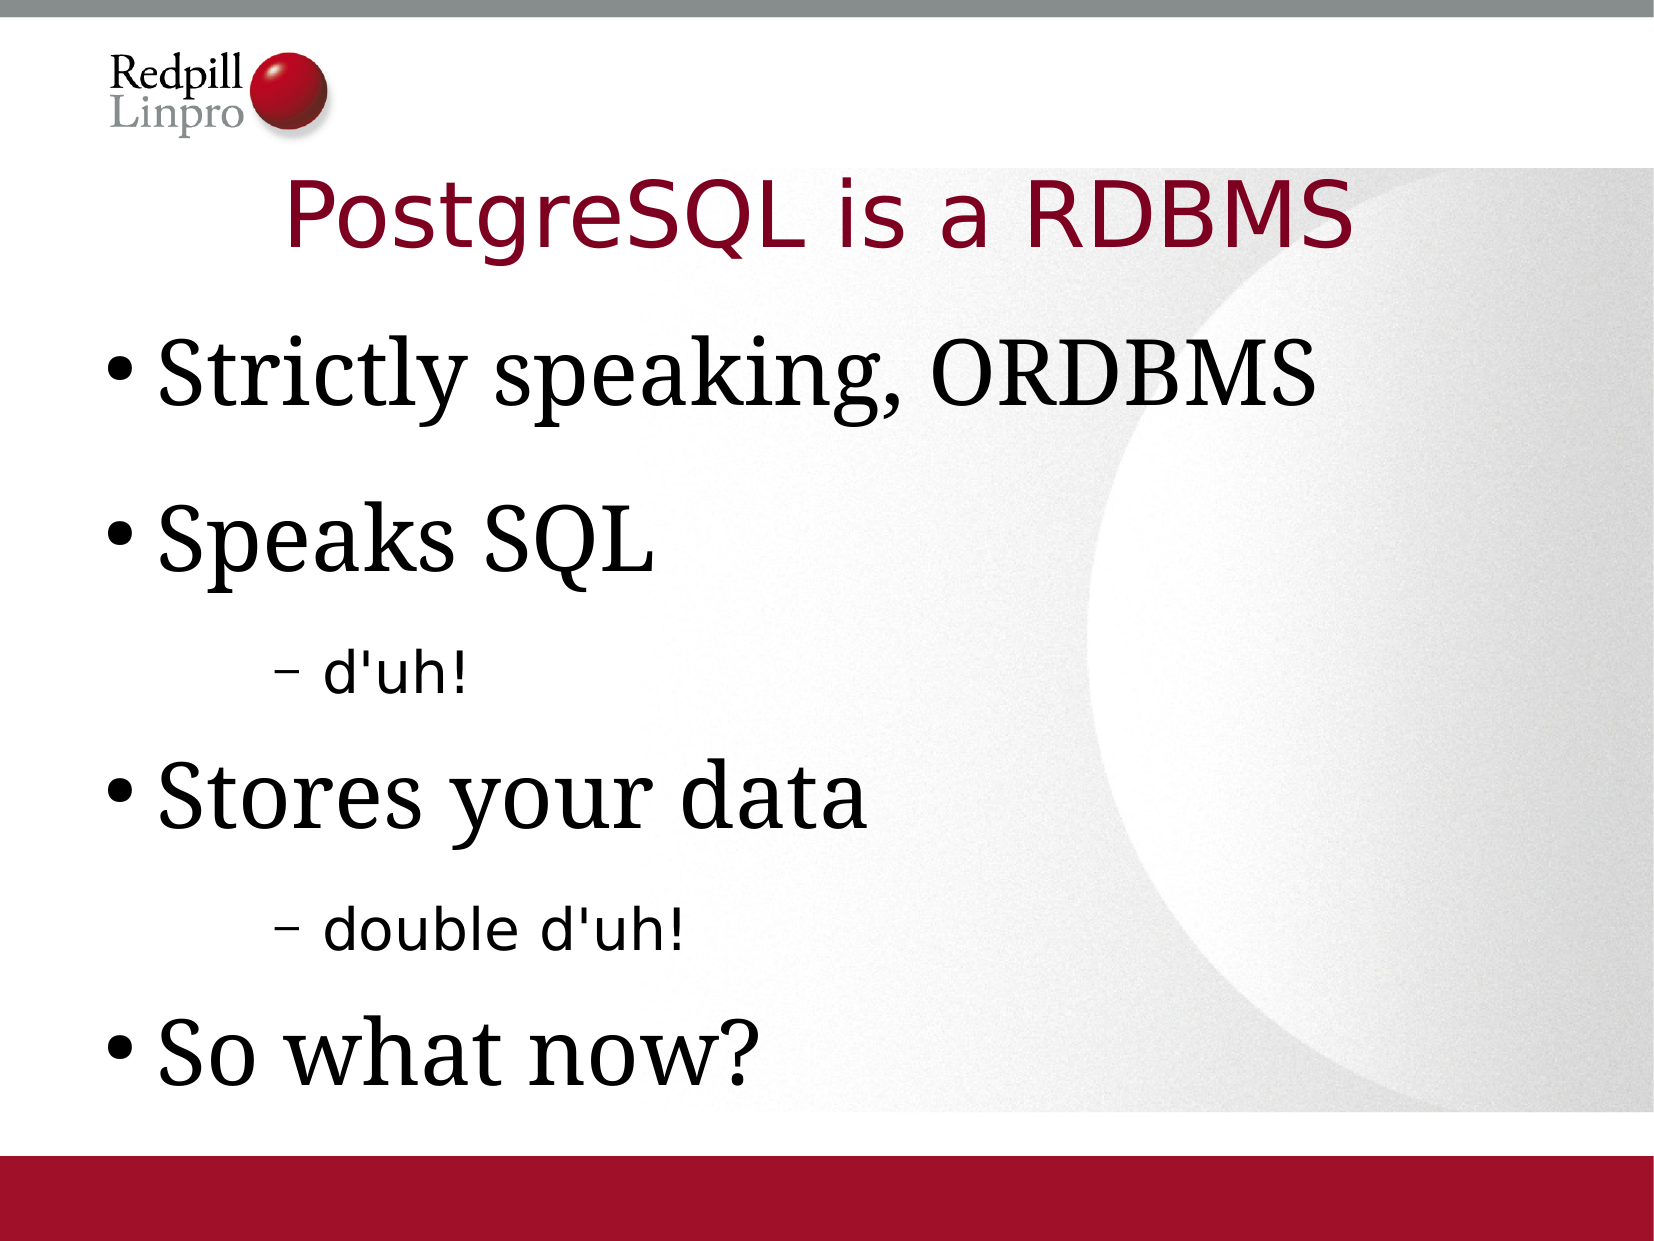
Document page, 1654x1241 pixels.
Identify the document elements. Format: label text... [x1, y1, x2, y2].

picture [0, 0, 1654, 1241]
title PostgreSQL is a RDBMS [76, 140, 1565, 293]
list Strictly speaking, ORDBMS Speaks SQL d'uh! Stores your data double d'uh! So what now? [85, 307, 1574, 1112]
